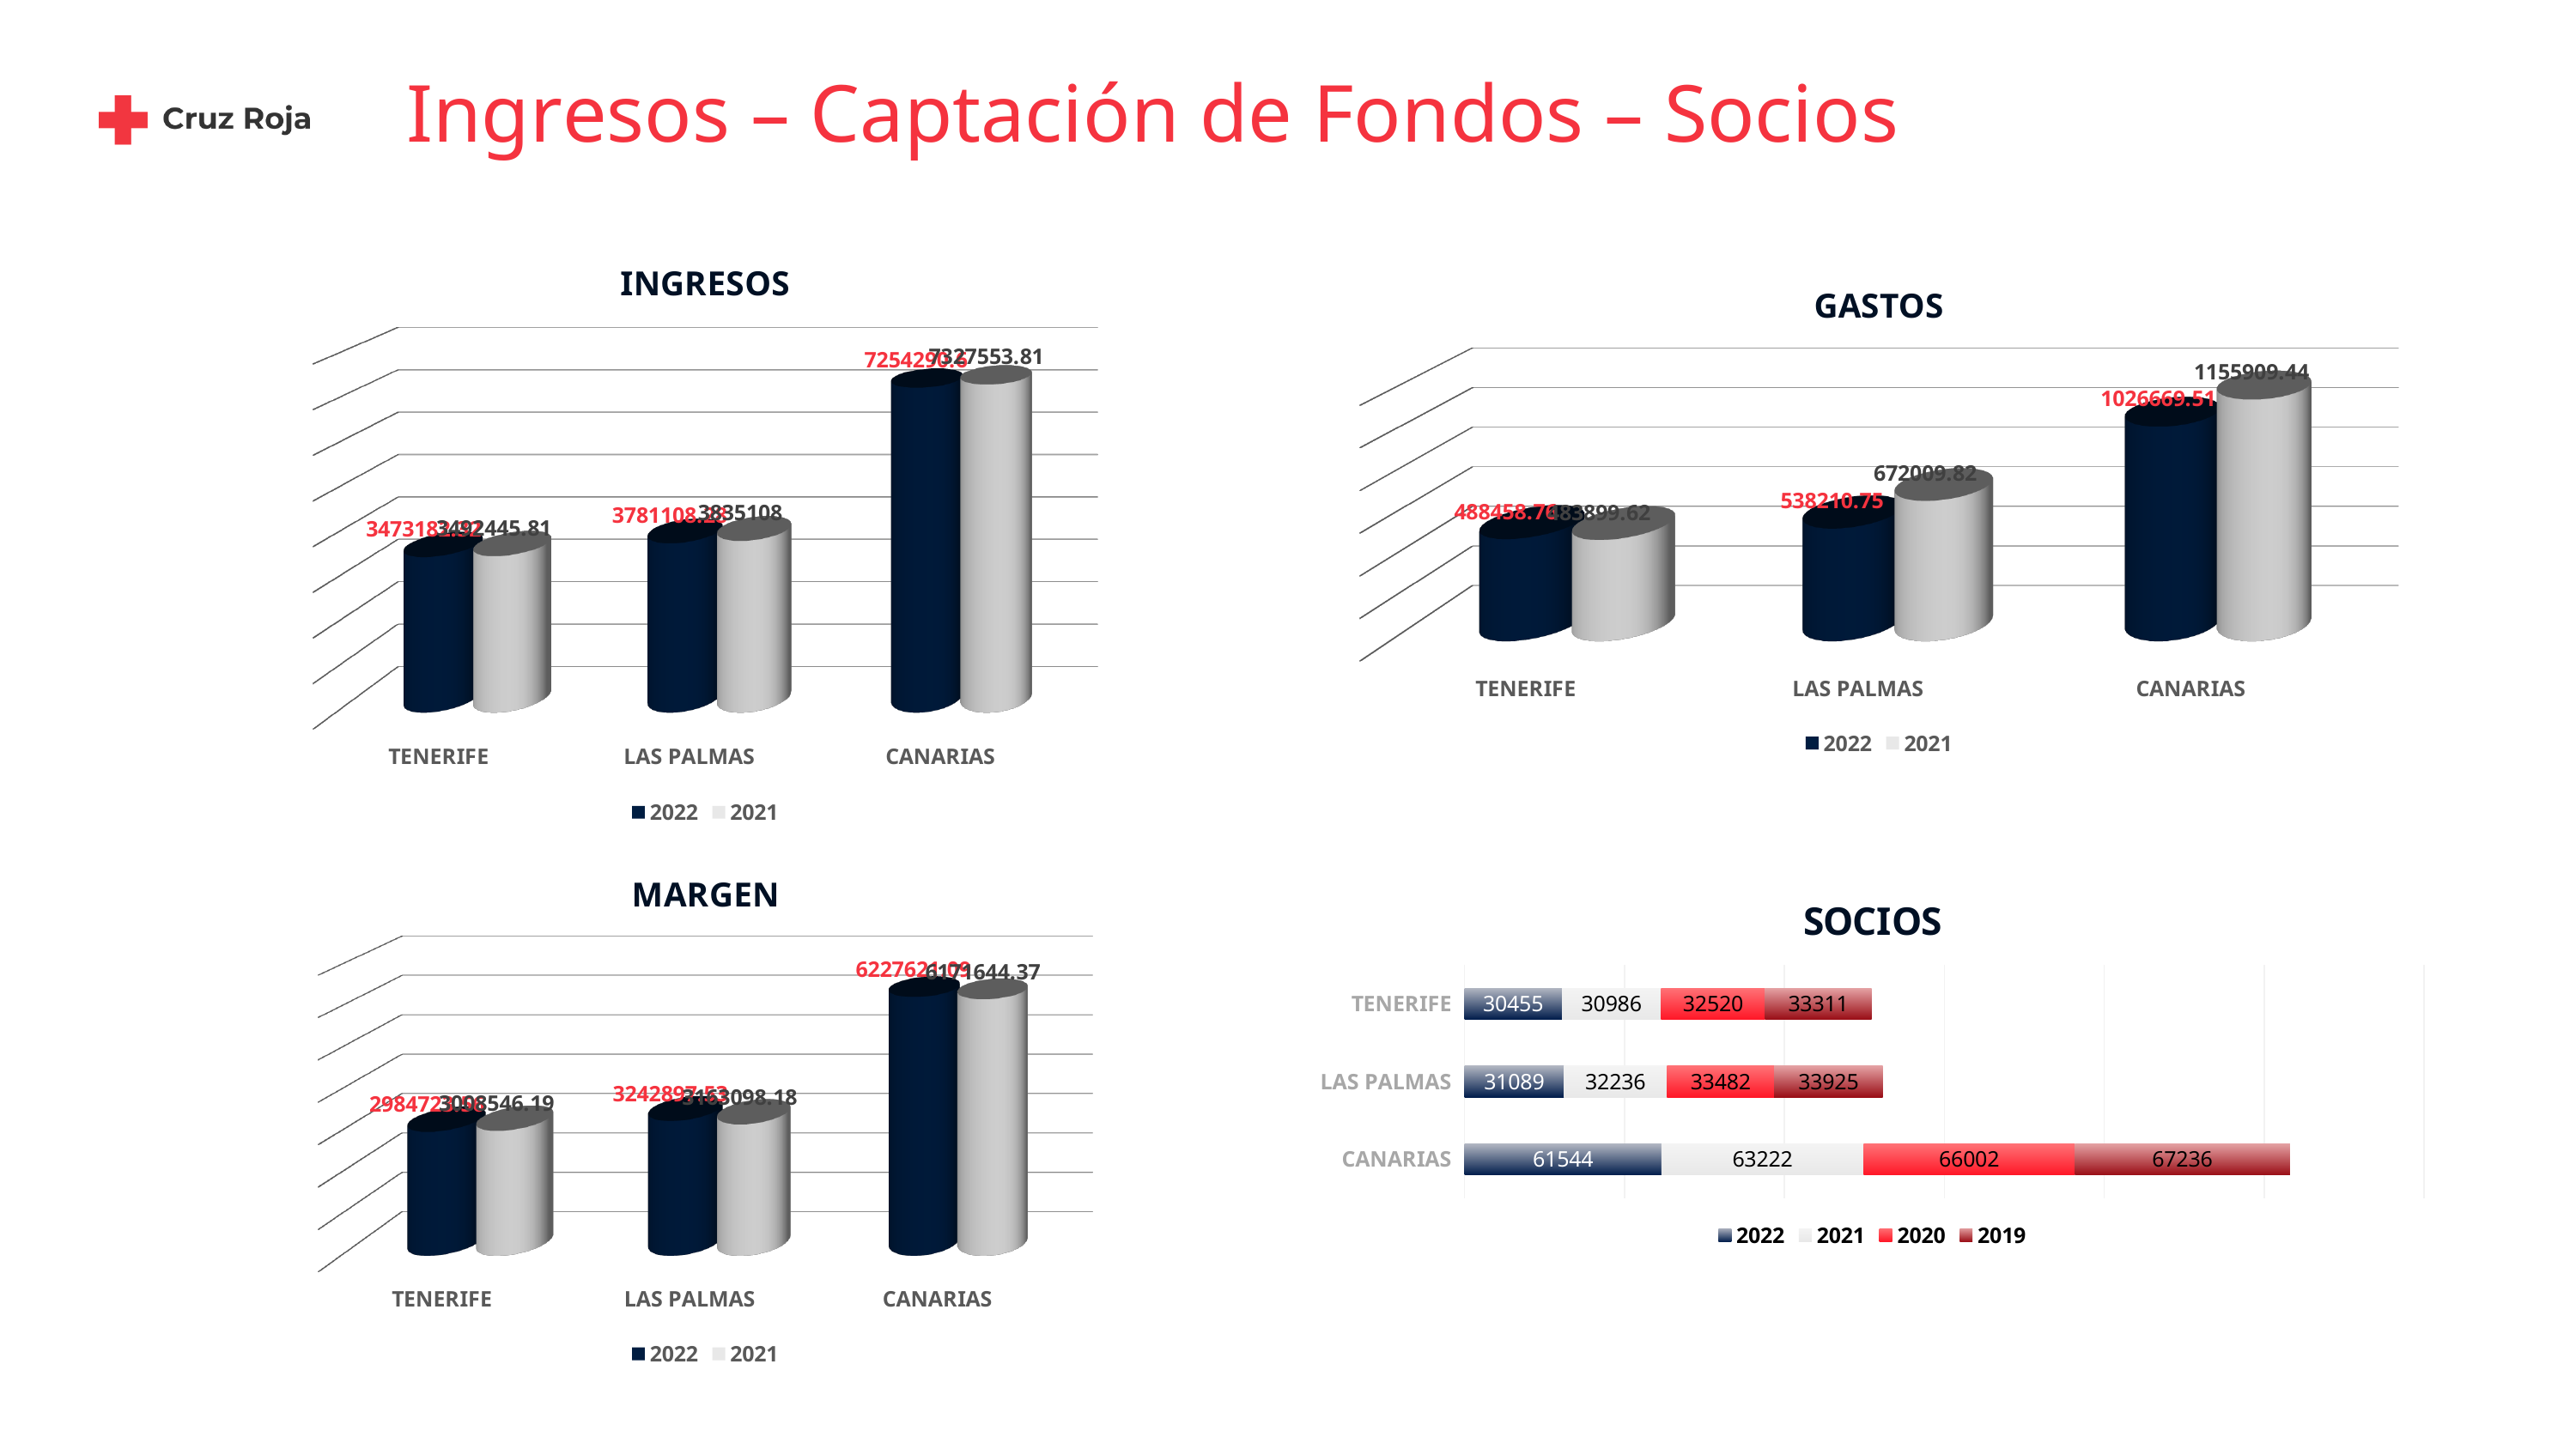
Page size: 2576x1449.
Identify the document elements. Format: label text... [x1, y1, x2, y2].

chart [282, 230, 1129, 833]
chart [1310, 255, 2448, 763]
chart [1297, 869, 2448, 1256]
text_box Ingresos – Captación de Fondos – Socios [393, 75, 2501, 165]
chart [282, 842, 1129, 1374]
